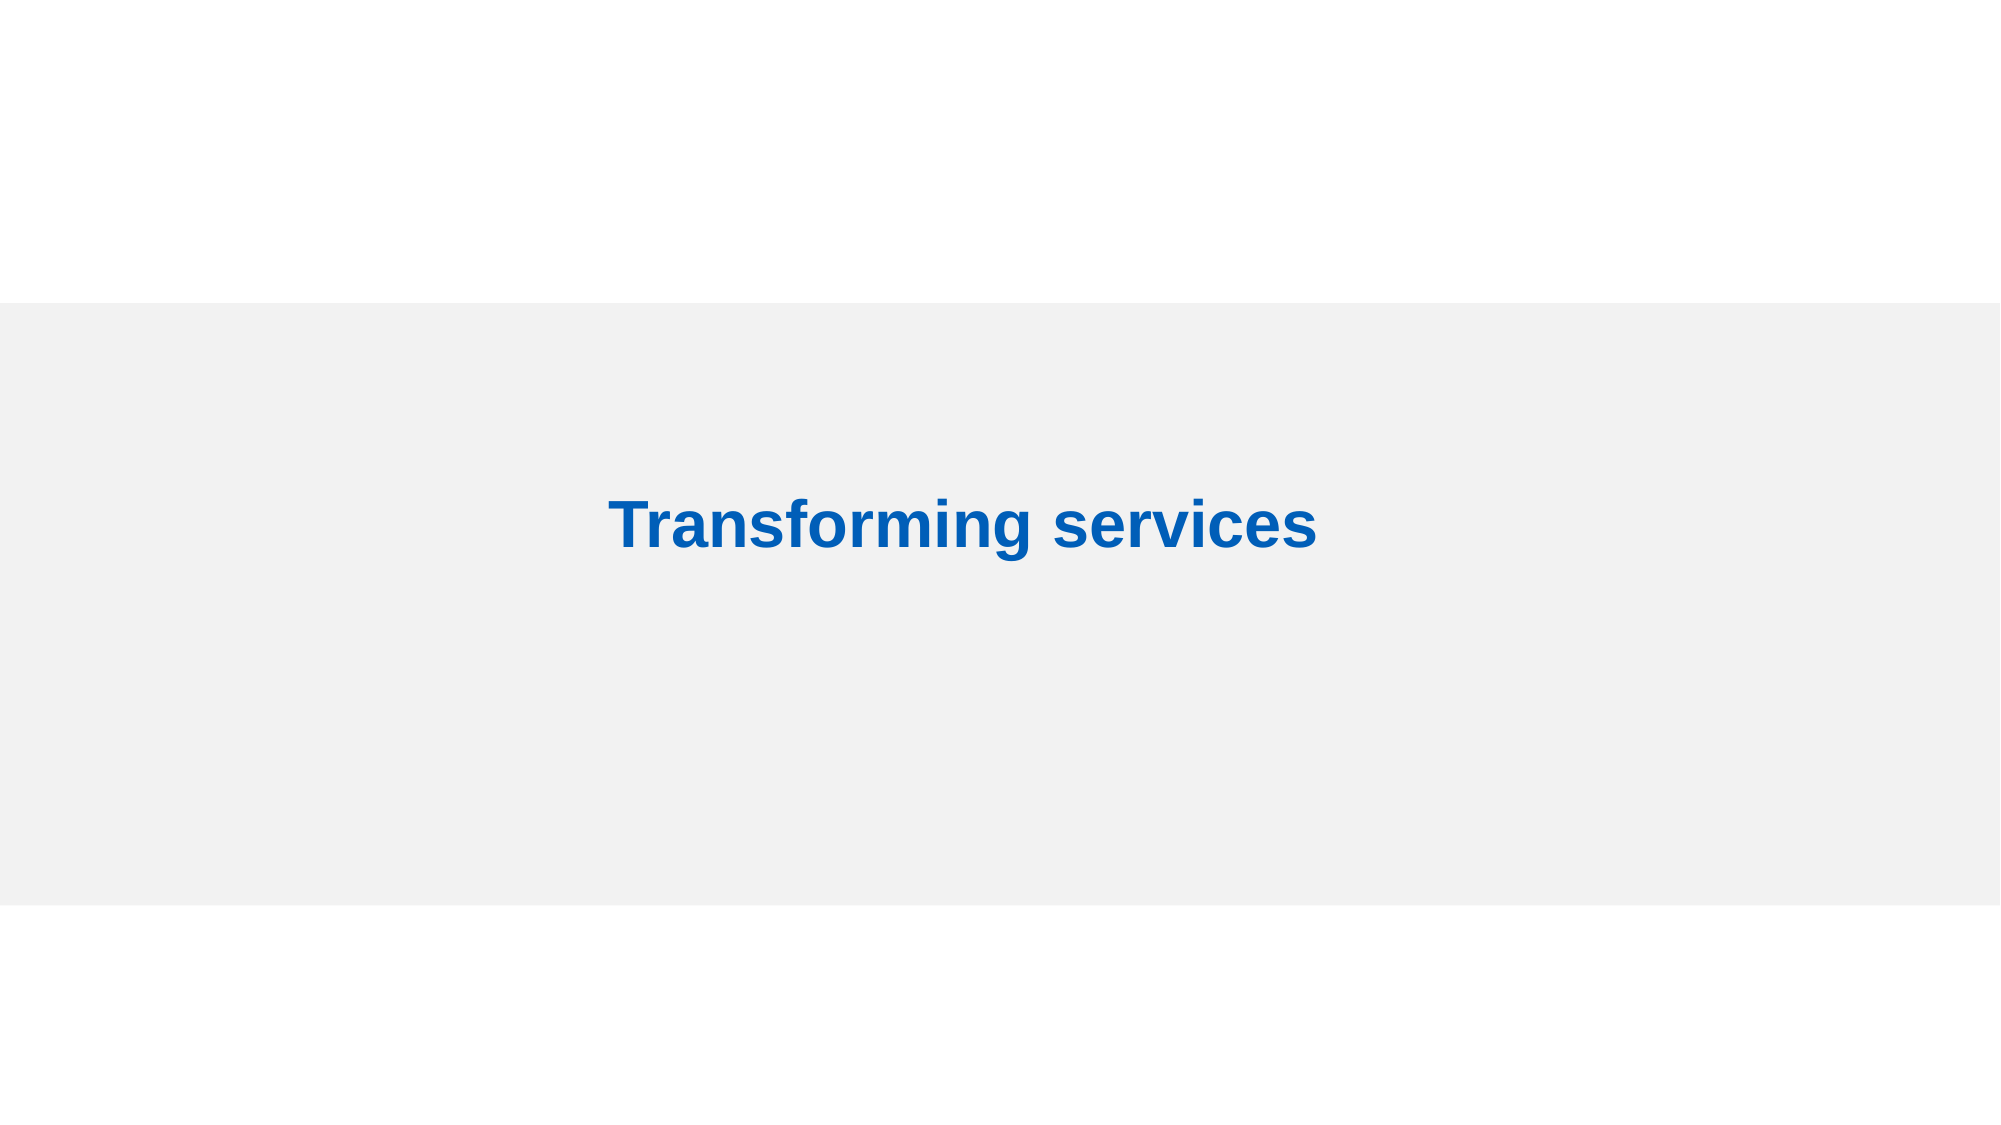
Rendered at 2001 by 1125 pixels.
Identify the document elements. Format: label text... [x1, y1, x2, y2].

text_box Transforming services [39, 472, 1888, 569]
text_box [0, 303, 2000, 906]
